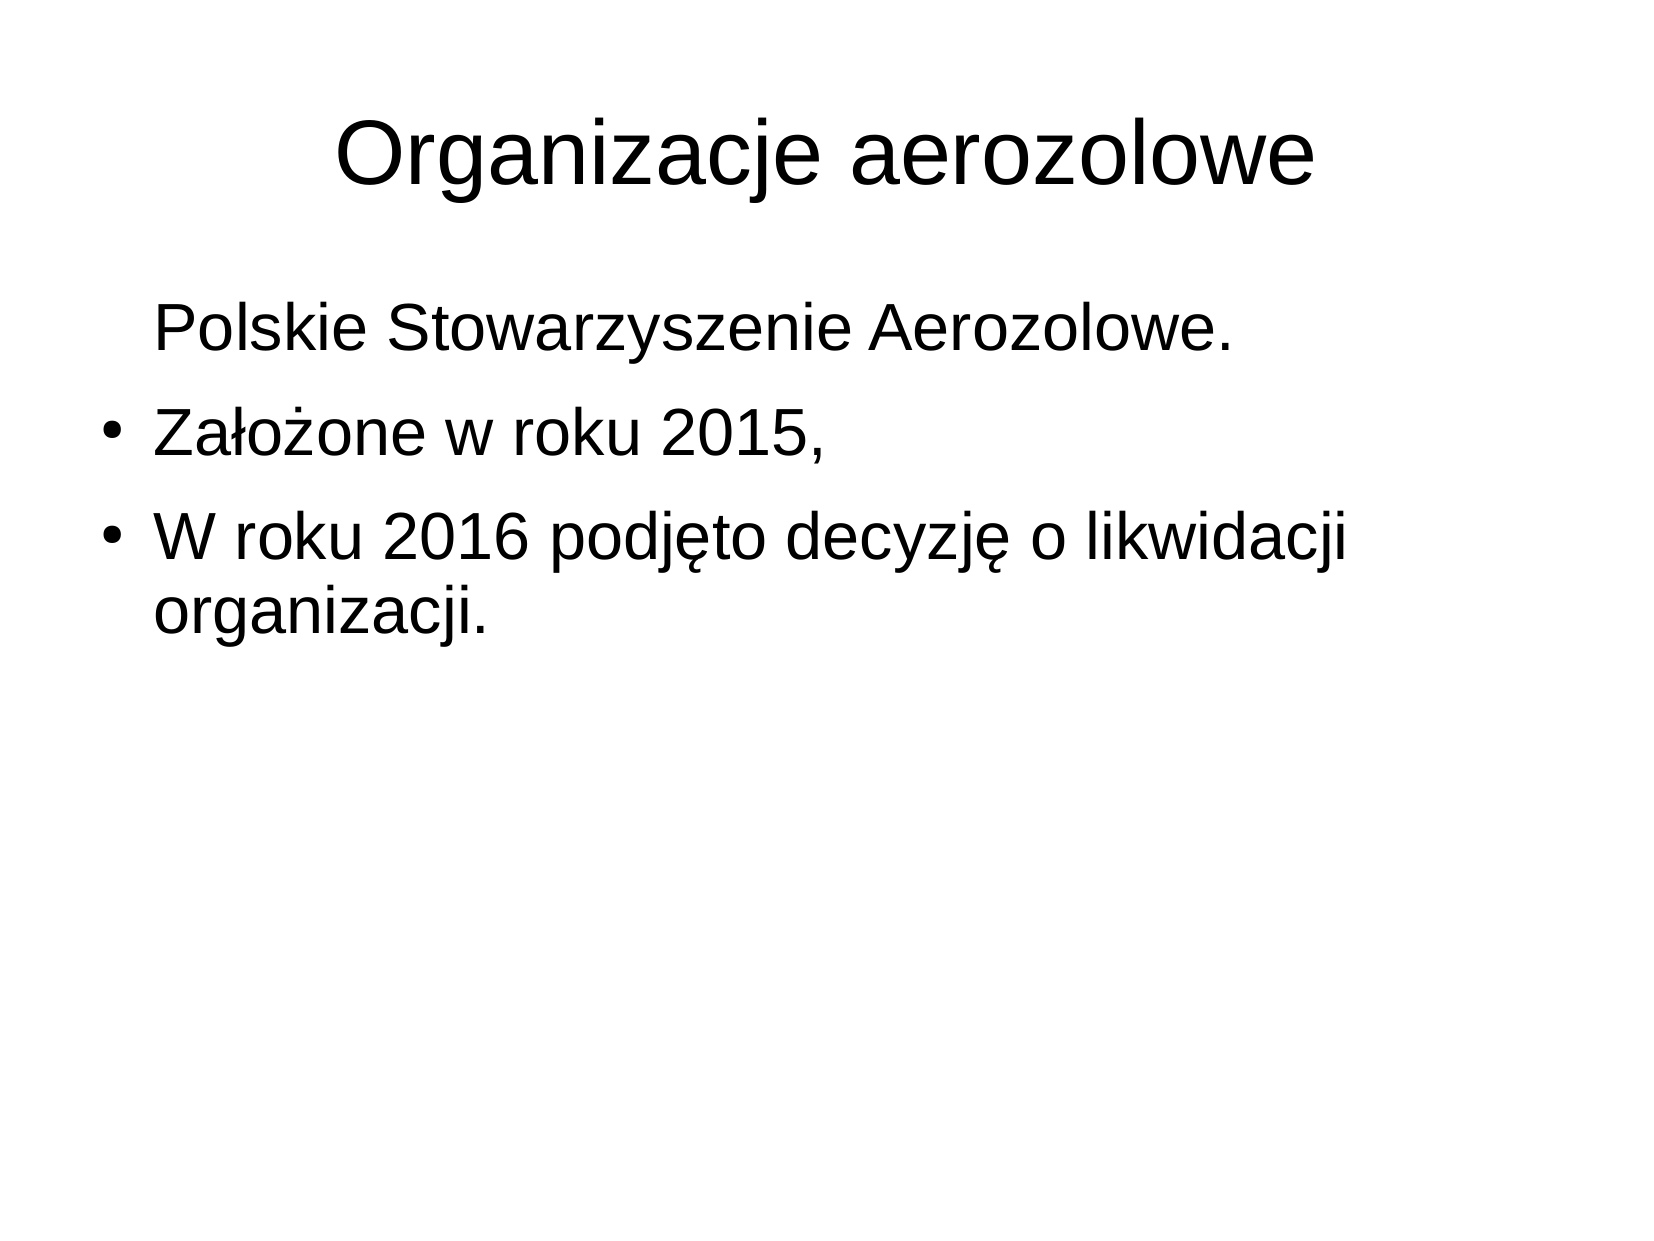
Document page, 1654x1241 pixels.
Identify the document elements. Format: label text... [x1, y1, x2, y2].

title Organizacje aerozolowe [82, 49, 1571, 257]
list Polskie Stowarzyszenie Aerozolowe. Założone w roku 2015, W roku 2016 podjęto decyzję o likwidacji organizacji. [82, 290, 1571, 1010]
